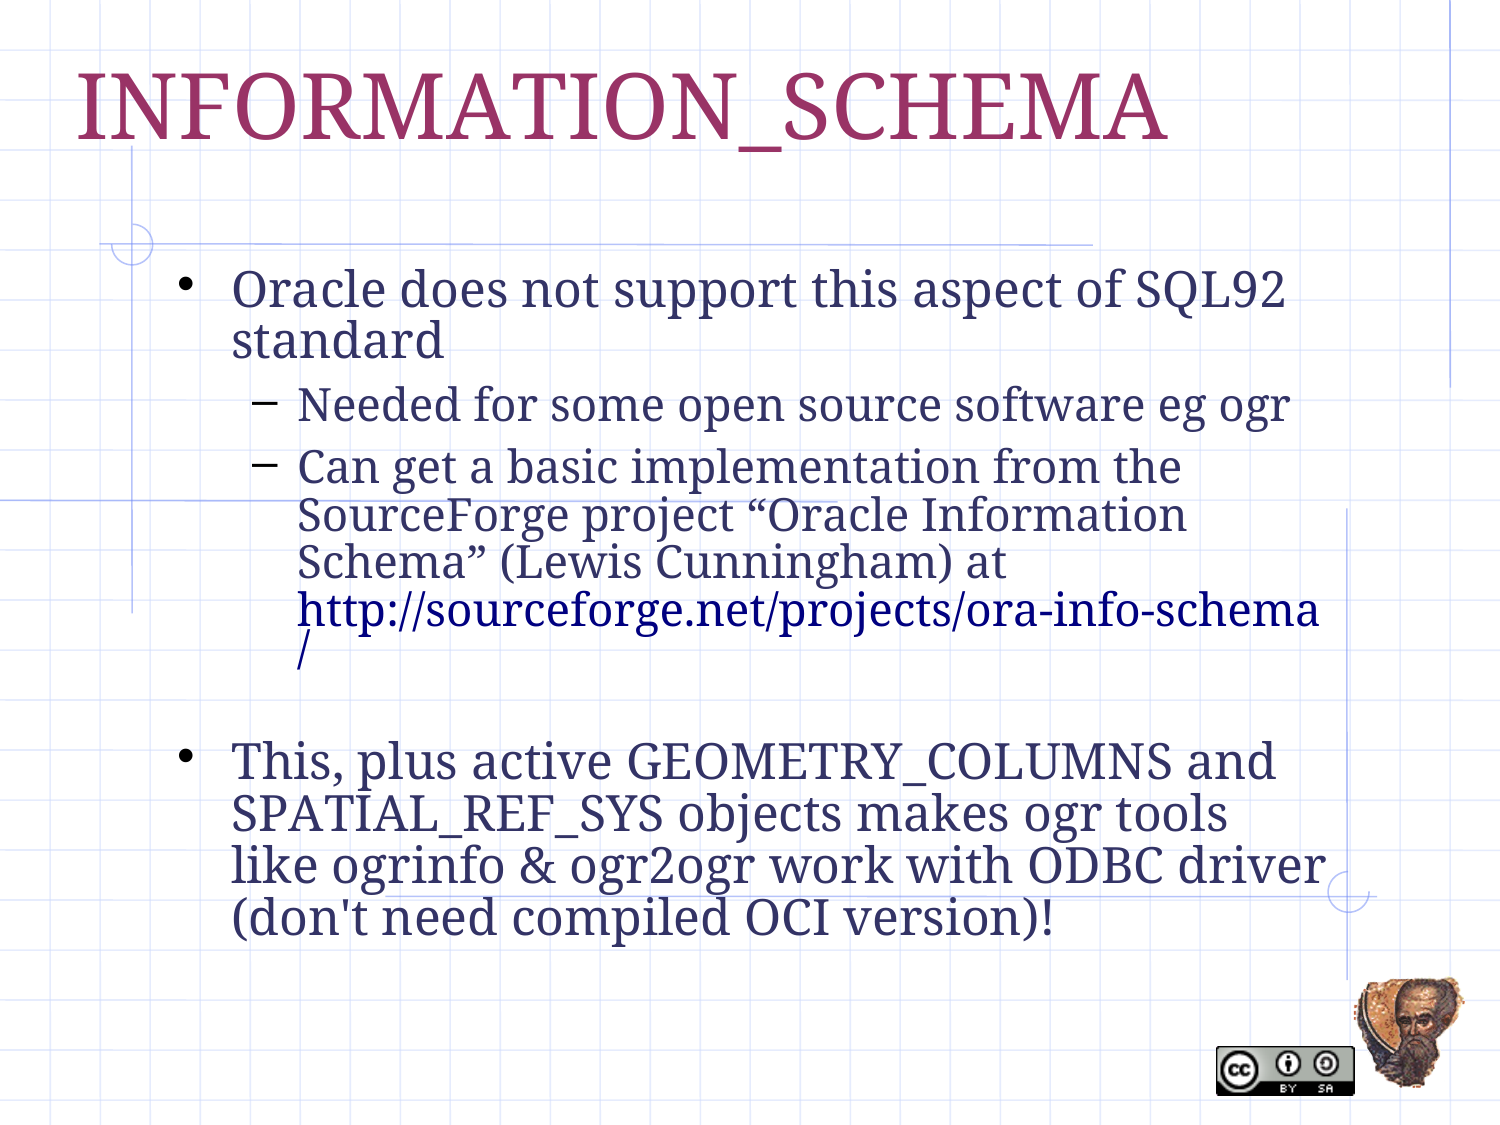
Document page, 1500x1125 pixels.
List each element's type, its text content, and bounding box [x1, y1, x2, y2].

picture [1216, 976, 1465, 1096]
list Oracle does not support this aspect of SQL92 standard Needed for some open source software eg ogr Can get a basic implementation from the SourceForge project “Oracle Information Schema” (Lewis Cunningham) at http://sourceforge.net/projects/ora-info-schema/ This, plus active GEOMETRY_COLUMNS and SPATIAL_REF_SYS objects makes ogr tools like ogrinfo & ogr2ogr work with ODBC driver (don't need compiled OCI version)! [177, 265, 1329, 866]
title INFORMATION_SCHEMA [74, 45, 1424, 177]
